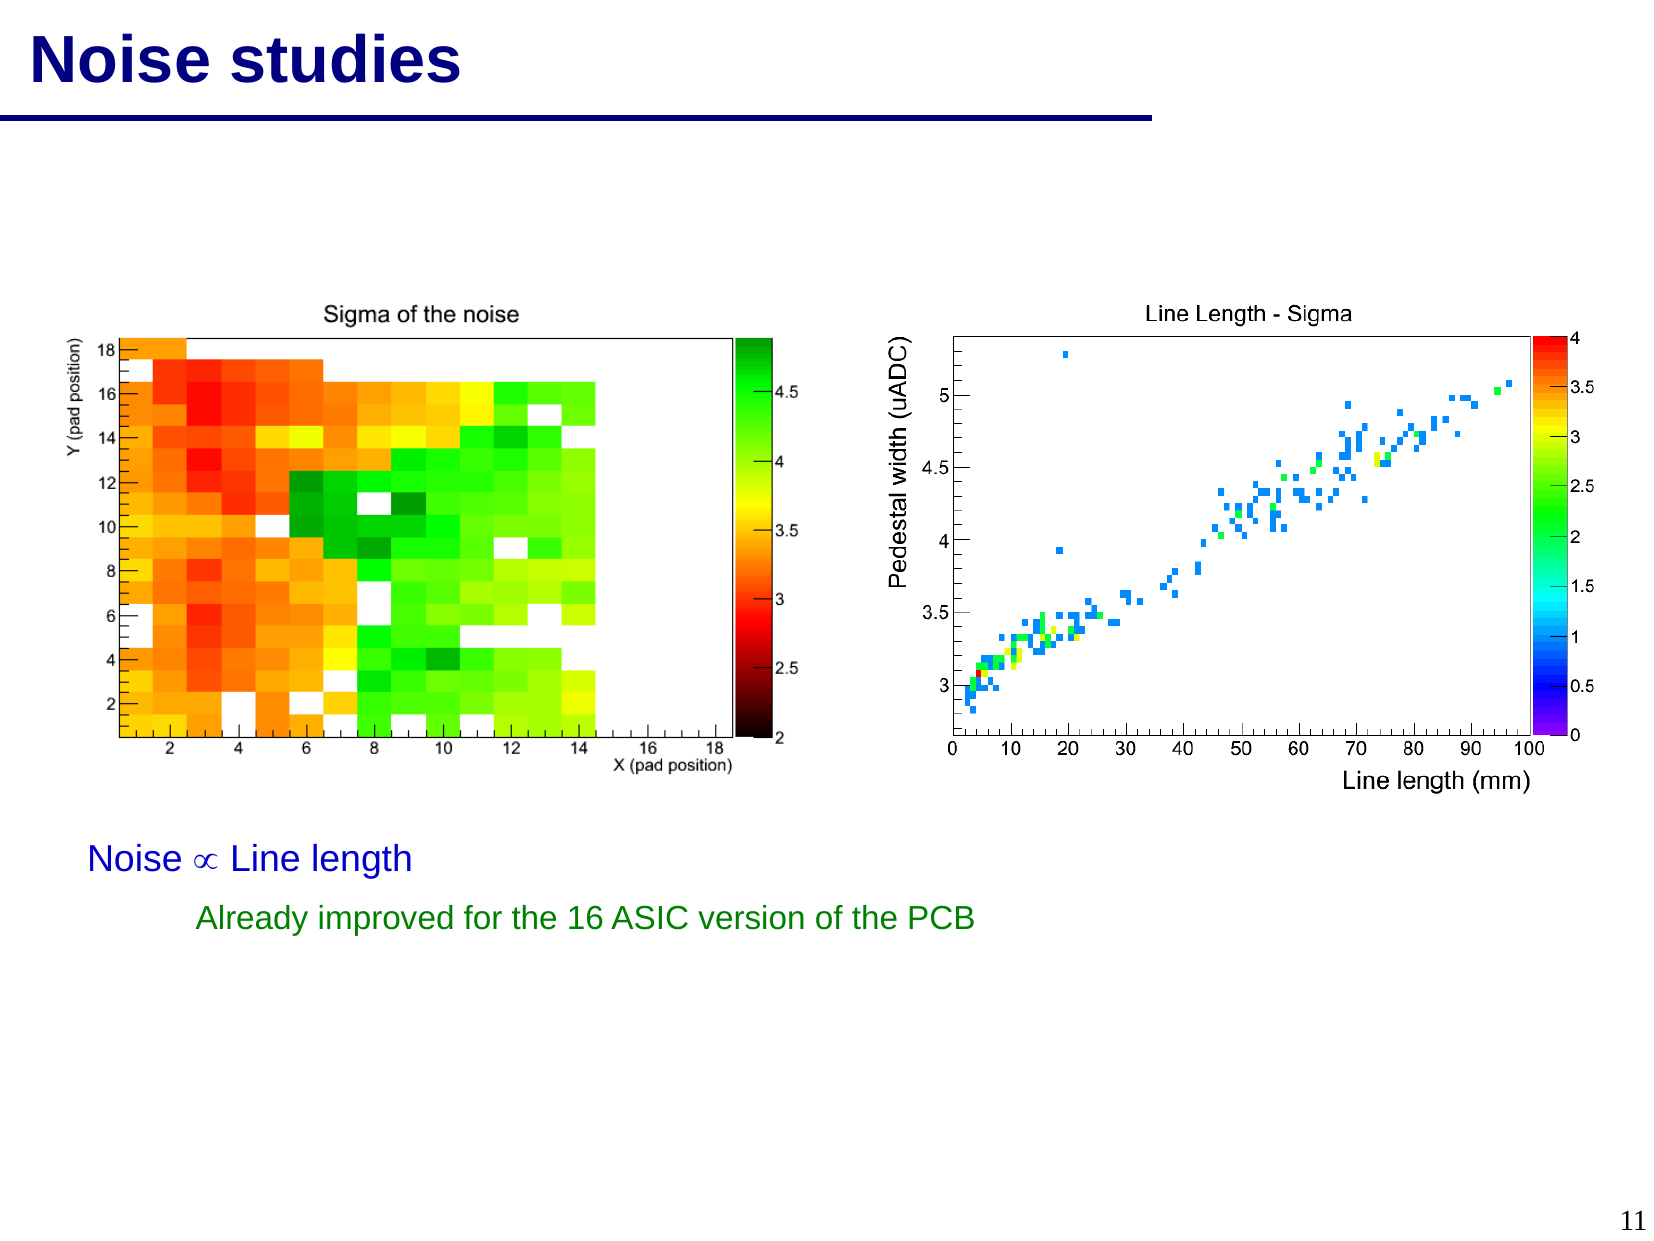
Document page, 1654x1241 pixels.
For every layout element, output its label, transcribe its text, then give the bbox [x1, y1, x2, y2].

title Noise studies [29, 0, 1625, 119]
text_box Noise  Line length Already improved for the 16 ASIC version of the PCB [59, 826, 1270, 1003]
picture [879, 283, 1618, 815]
picture [41, 285, 827, 817]
